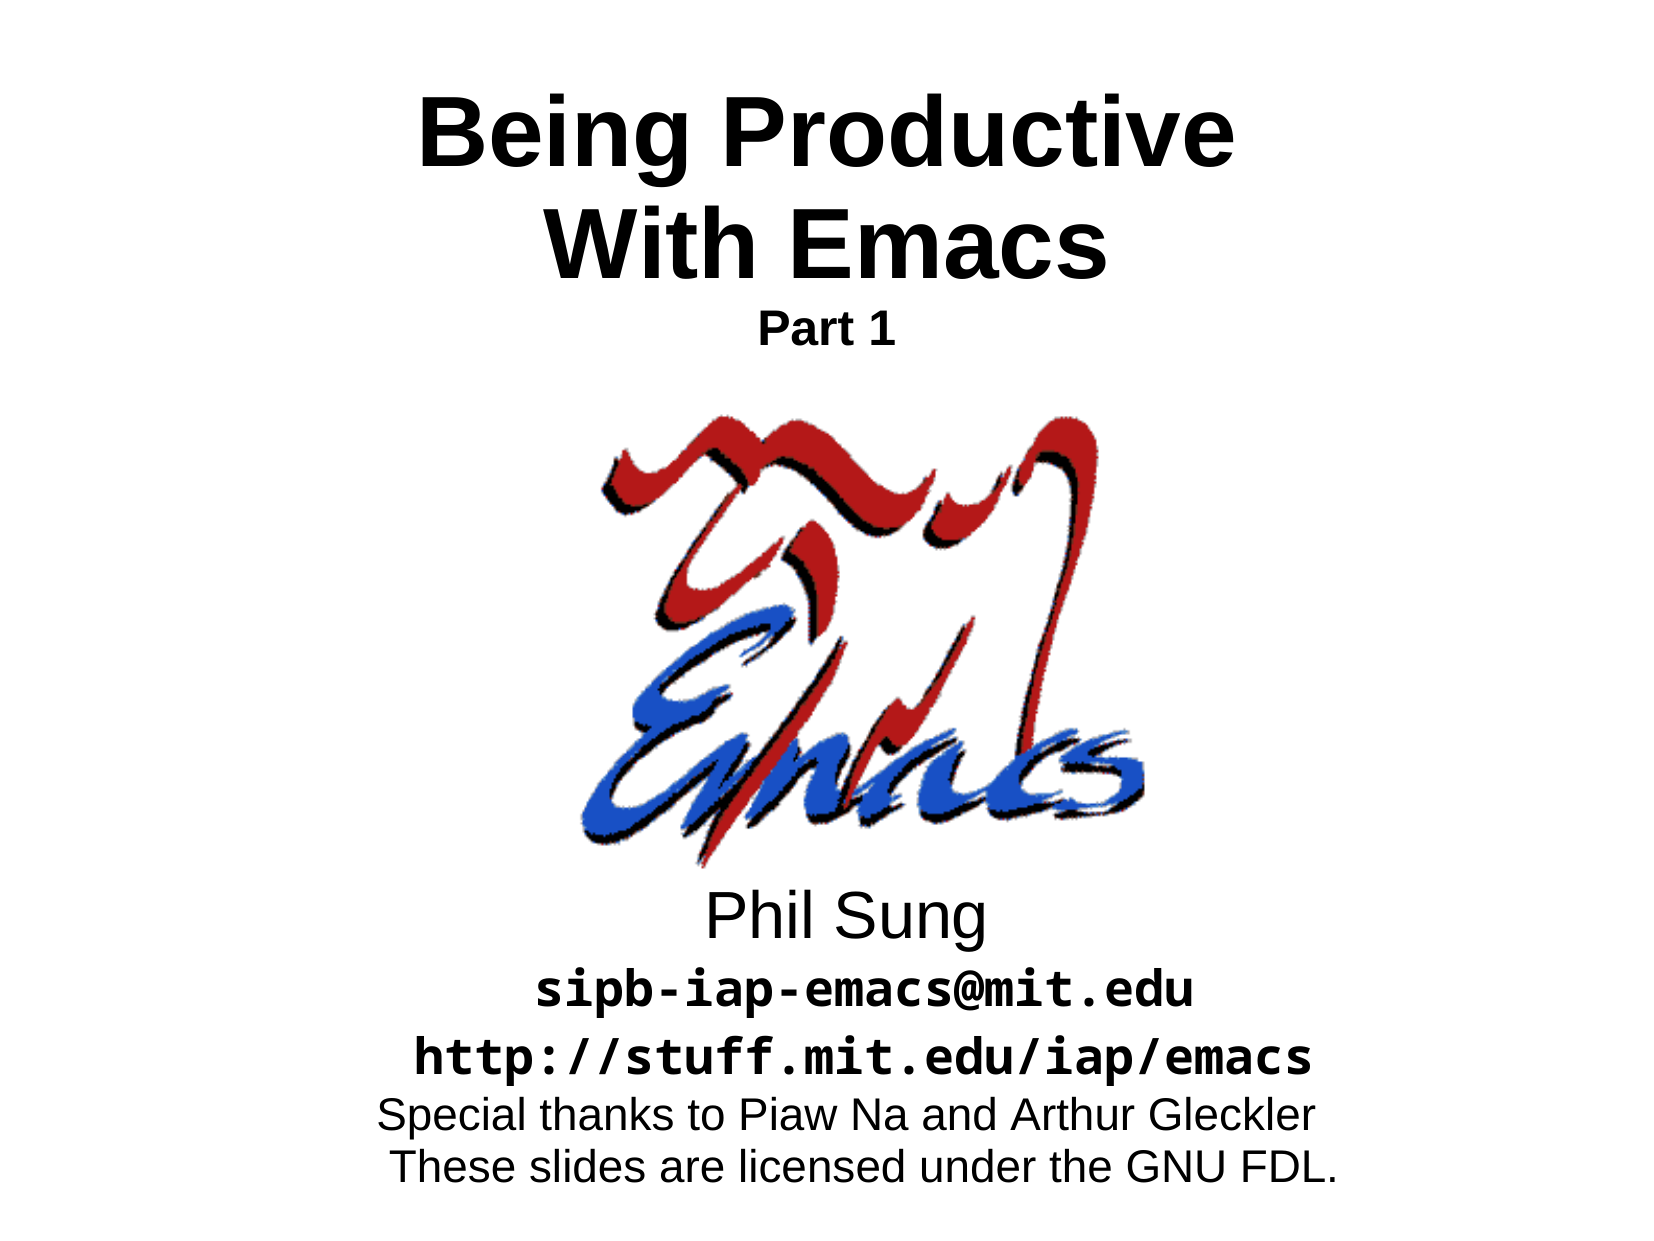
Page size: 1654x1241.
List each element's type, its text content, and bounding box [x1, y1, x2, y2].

subtitle Phil Sung sipb-iap-emacs@mit.edu http://stuff.mit.edu/iap/emacs Special thanks to Piaw Na and Arthur Gleckler These slides are licensed under the GNU FDL. [82, 856, 1576, 1214]
title Being Productive With Emacs Part 1 [82, 34, 1571, 397]
picture [535, 413, 1172, 873]
